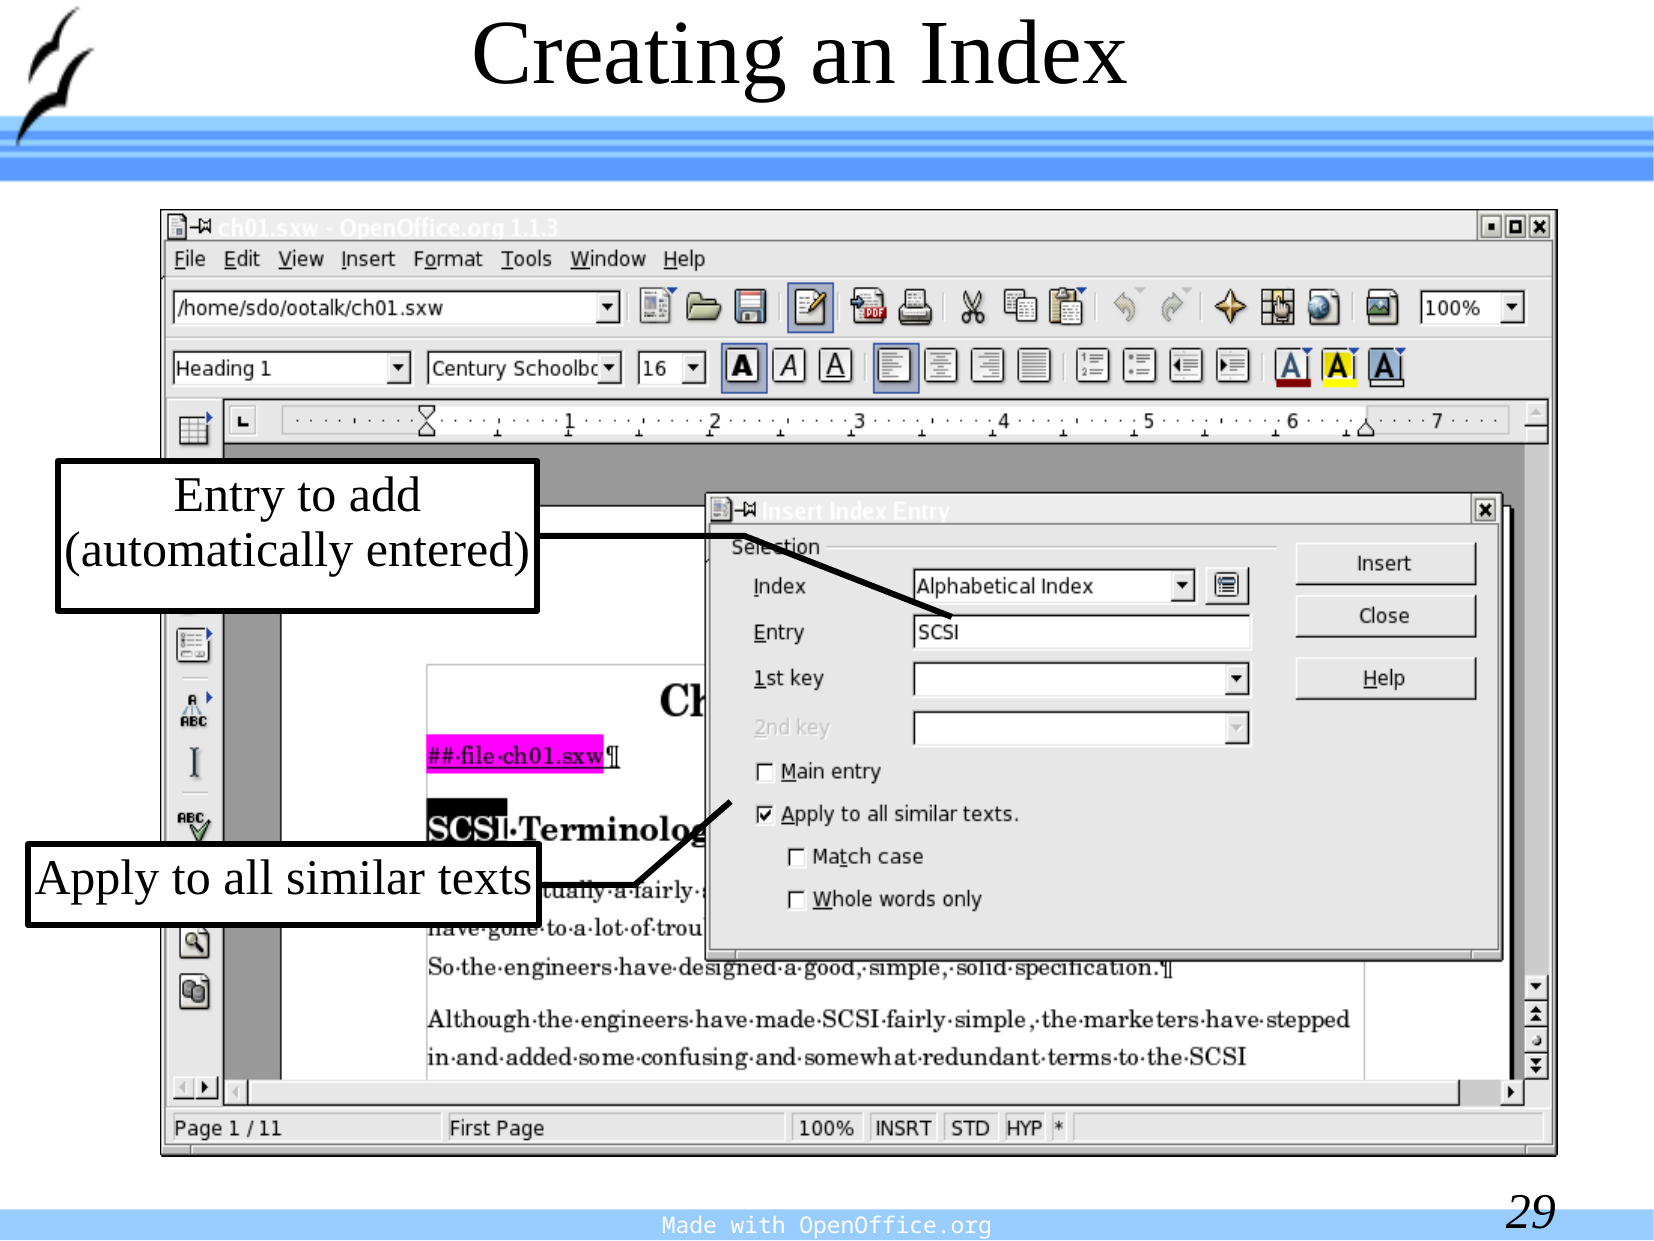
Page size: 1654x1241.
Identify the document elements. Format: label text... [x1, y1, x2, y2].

title Creating an Index [94, 0, 1507, 117]
text_box Entry to add (automatically entered) [57, 460, 537, 612]
picture [160, 209, 1558, 1157]
text_box Apply to all similar texts [28, 844, 540, 926]
picture [0, 0, 1654, 188]
